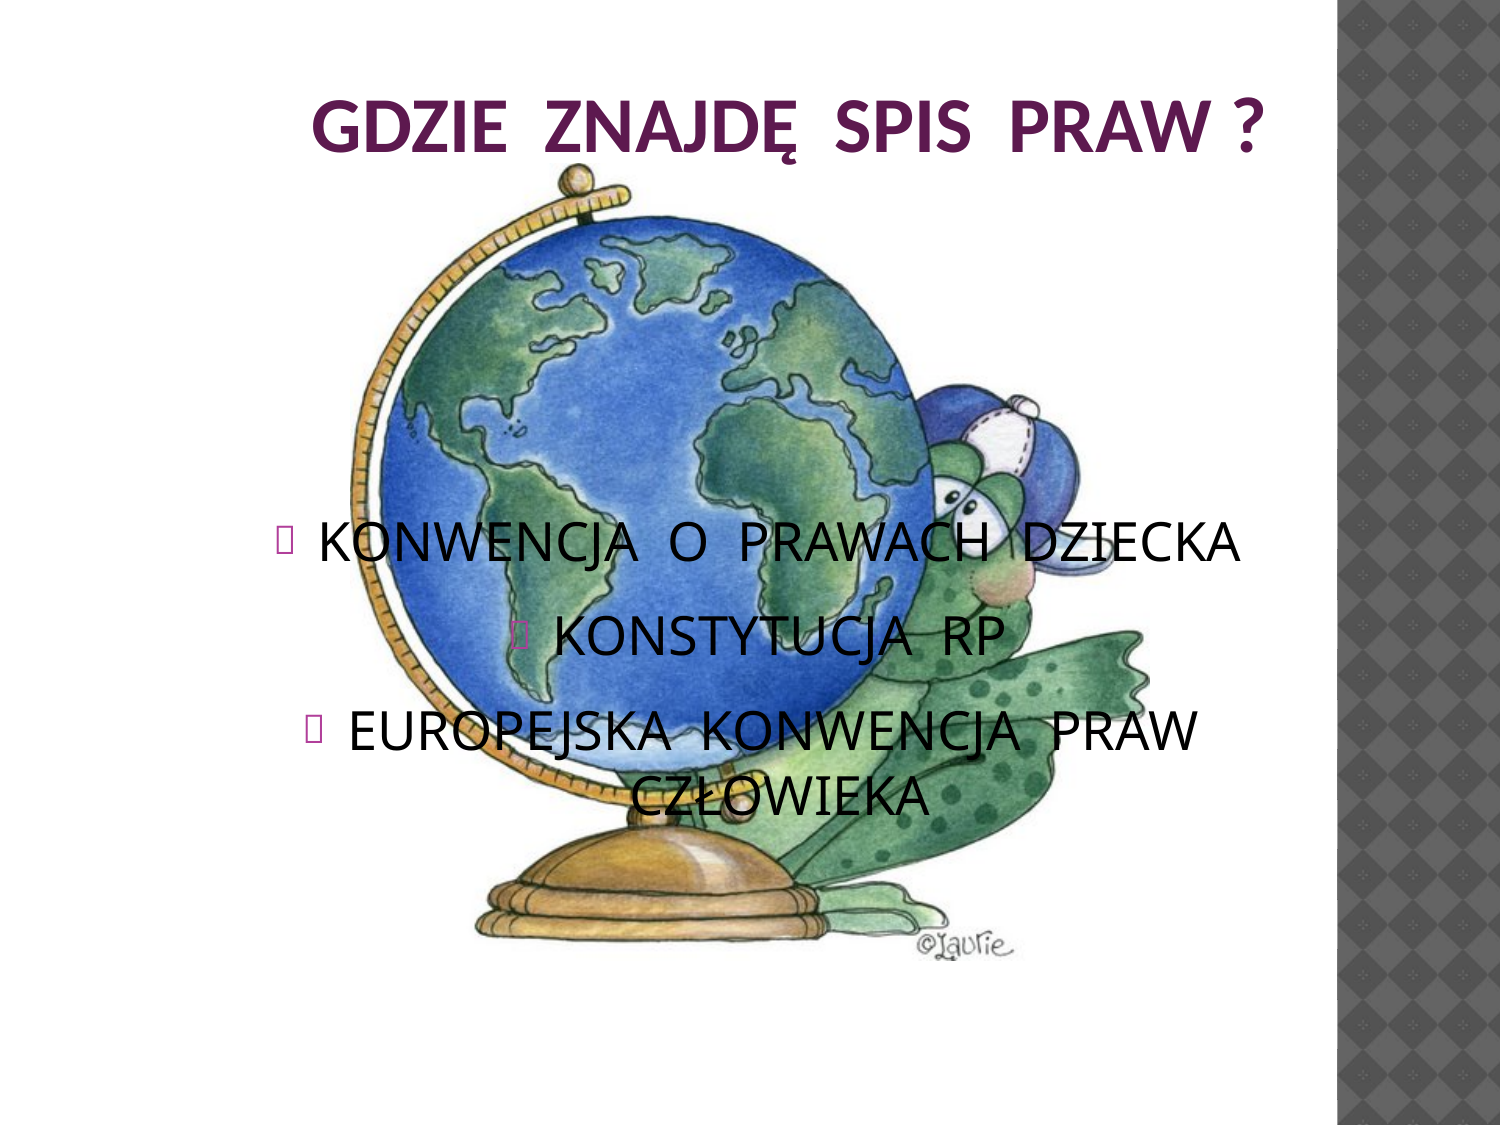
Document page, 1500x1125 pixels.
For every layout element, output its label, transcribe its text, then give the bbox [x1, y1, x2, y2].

picture [350, 303, 1150, 492]
title GDZIE ZNAJDĘ SPIS PRAW ? [152, 58, 1428, 303]
list KONWENCJA O PRAWACH DZIECKA KONSTYTUCJA RP EUROPEJSKA KONWENCJA PRAW CZŁOWIEKA [199, 492, 1317, 1125]
picture [1337, 0, 1500, 1125]
